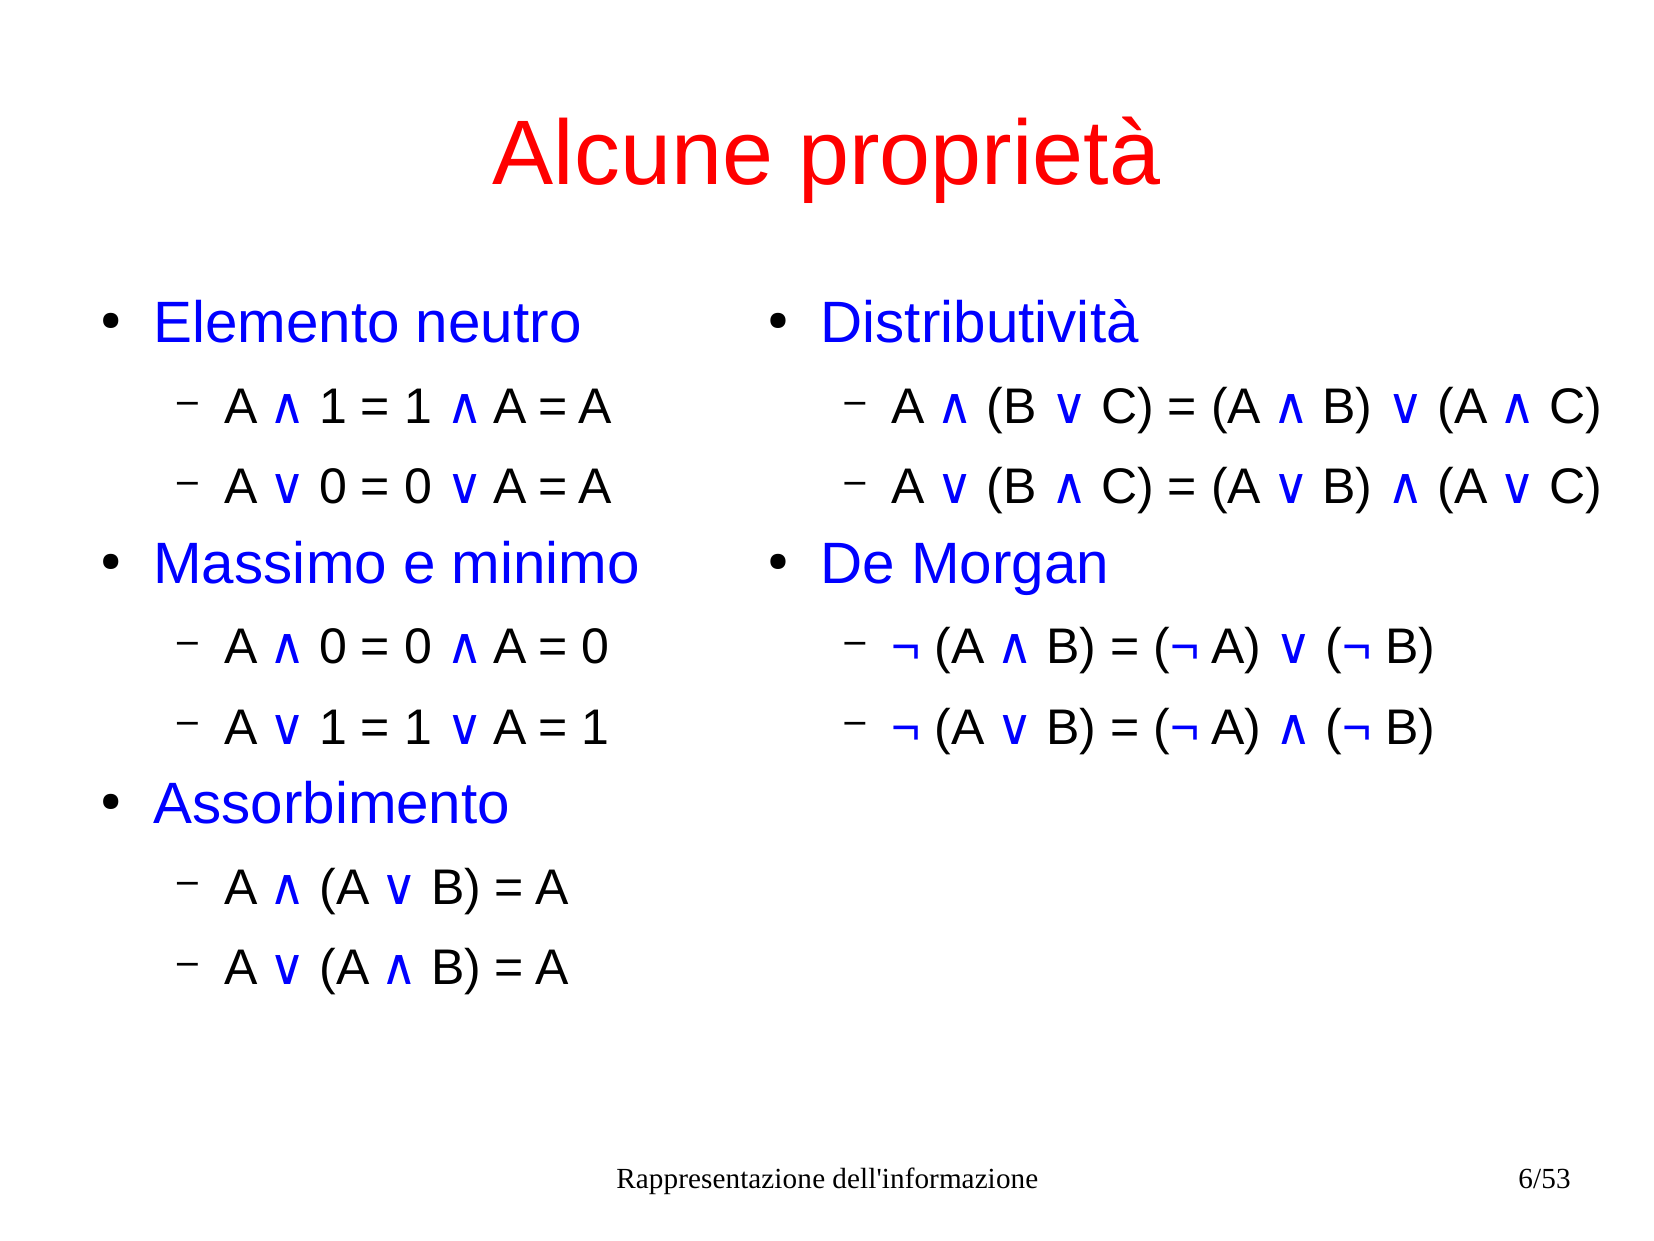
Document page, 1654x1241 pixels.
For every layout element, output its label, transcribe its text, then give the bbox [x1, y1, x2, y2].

list Distributività A ∧ (B ∨ C) = (A ∧ B) ∨ (A ∧ C) A ∨ (B ∧ C) = (A ∨ B) ∧ (A ∨ C) De Morgan ¬ (A ∧ B) = (¬ A) ∨ (¬ B) ¬ (A ∨ B) = (¬ A) ∧ (¬ B) [750, 290, 1613, 1126]
title Alcune proprietà [82, 49, 1571, 257]
list Elemento neutro A ∧ 1 = 1 ∧ A = A A ∨ 0 = 0 ∨ A = A Massimo e minimo A ∧ 0 = 0 ∧ A = 0 A ∨ 1 = 1 ∨ A = 1 Assorbimento A ∧ (A ∨ B) = A A ∨ (A ∧ B) = A [82, 290, 713, 1126]
